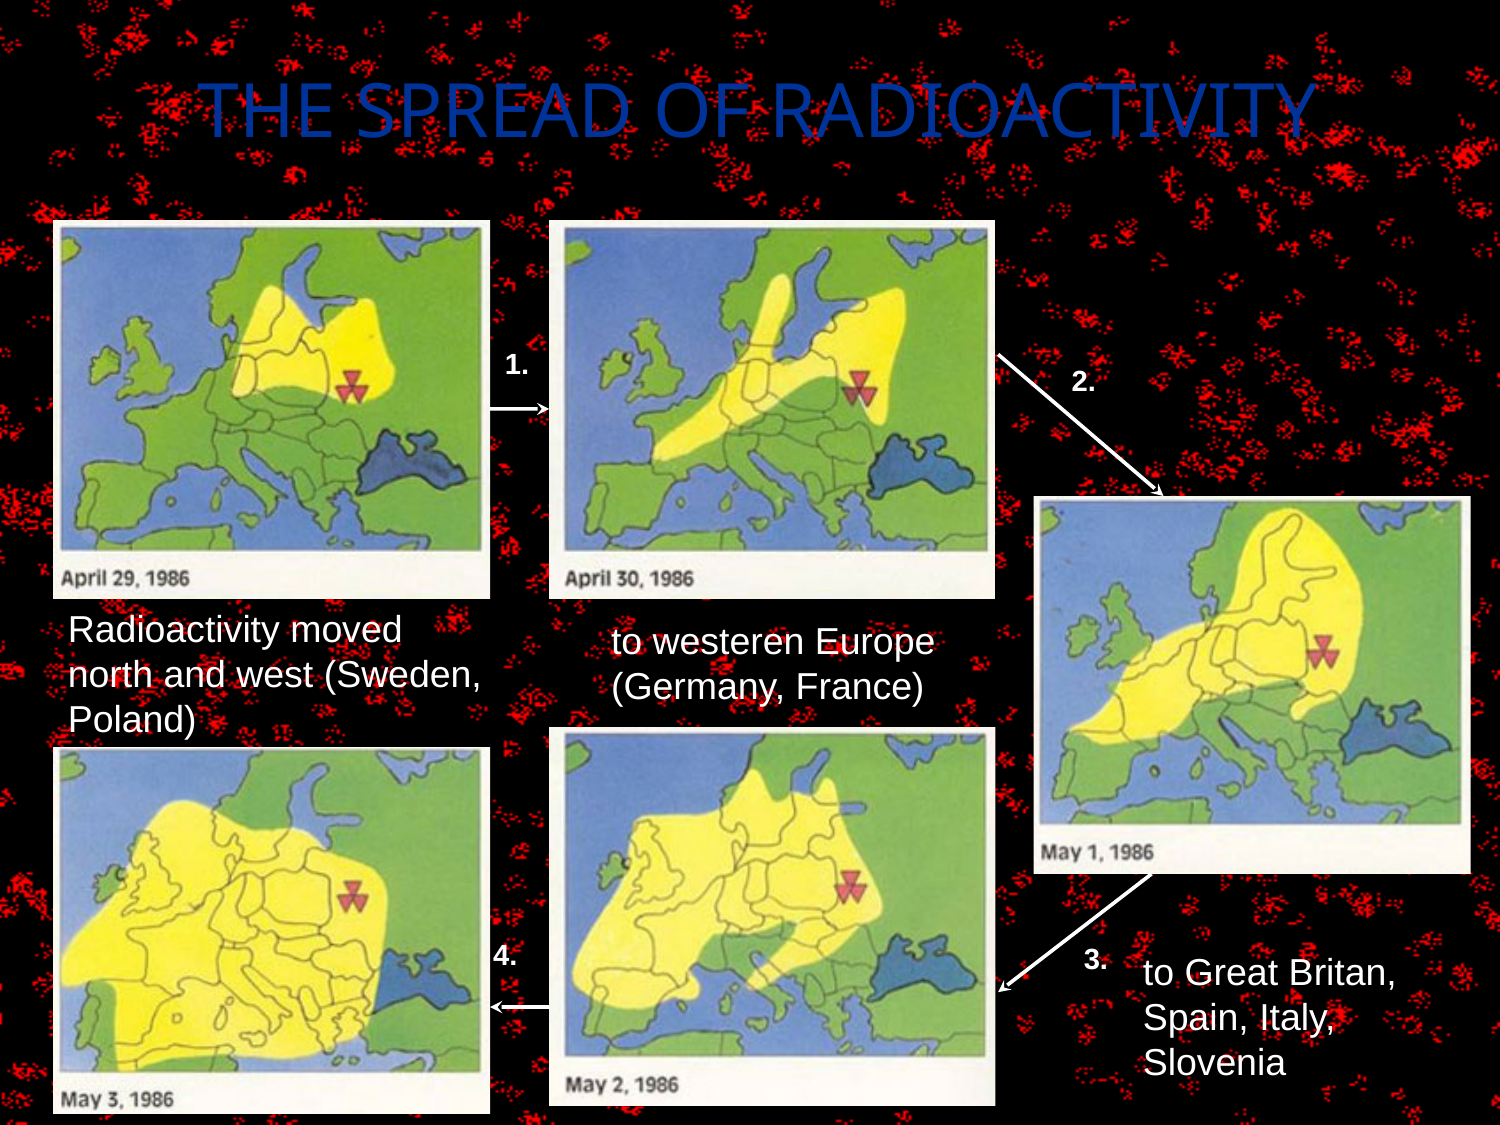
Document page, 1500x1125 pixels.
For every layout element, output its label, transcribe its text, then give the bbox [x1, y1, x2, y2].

text_box to westeren Europe (Germany, France) [596, 609, 975, 715]
text_box 2. [1056, 354, 1129, 405]
text_box Radioactivity moved north and west (Sweden, Poland) [53, 597, 502, 748]
text_box 1. [490, 337, 561, 388]
text_box 3. [1069, 933, 1129, 983]
text_box 4. [478, 928, 550, 979]
text_box to Great Britan, Spain, Italy, Slovenia [1128, 940, 1424, 1091]
picture [0, 0, 1500, 1125]
text_box THE SPREAD OF RADIOACTIVITY [76, 54, 1440, 161]
